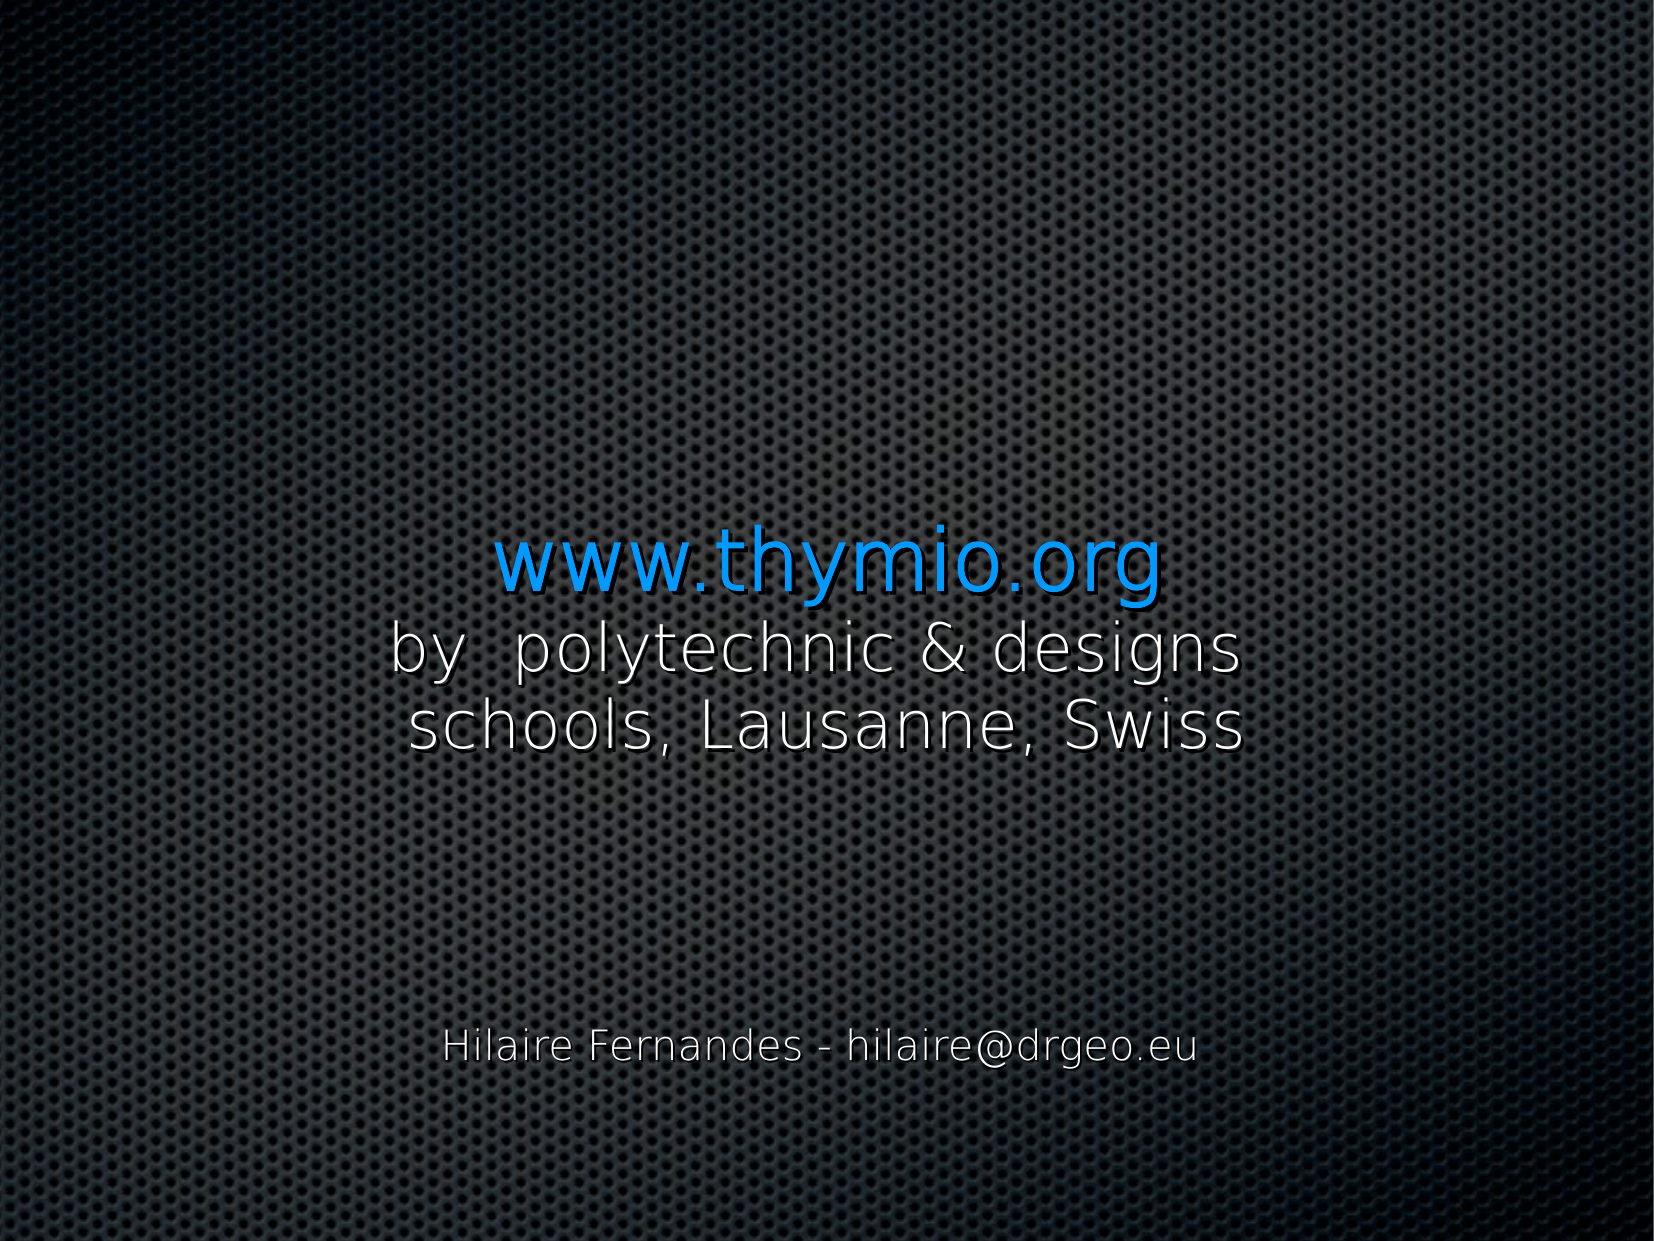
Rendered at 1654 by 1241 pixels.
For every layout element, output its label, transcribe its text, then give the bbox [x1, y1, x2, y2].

picture [0, 0, 1654, 1241]
subtitle www.thymio.org by polytechnic & designs schools, Lausanne, Swiss Hilaire Fernandes - hilaire@drgeo.eu [82, 311, 1571, 1241]
